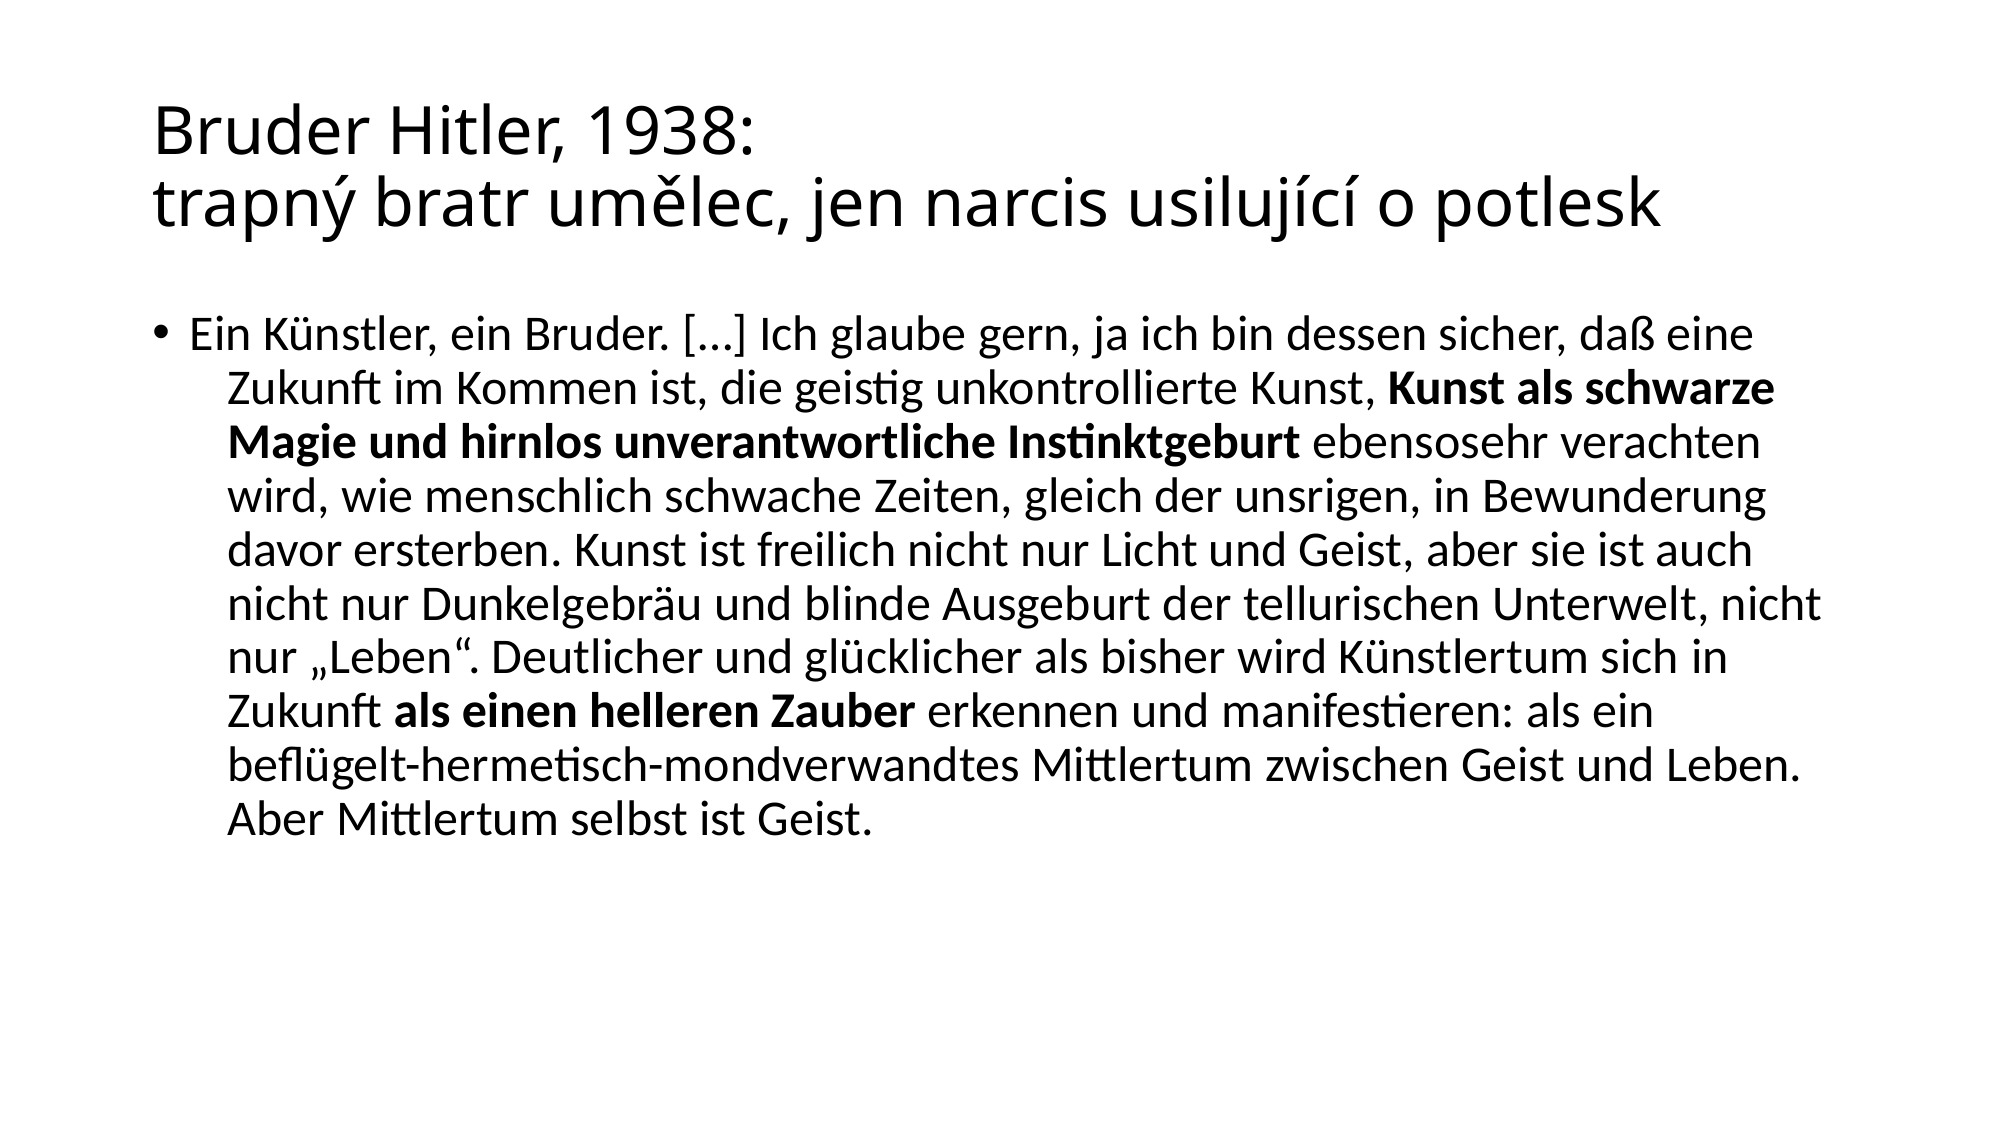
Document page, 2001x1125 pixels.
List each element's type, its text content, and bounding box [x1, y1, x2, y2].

list Ein Künstler, ein Bruder. […] Ich glaube gern, ja ich bin dessen sicher, daß eine Zukunft im Kommen ist, die geistig unkontrollierte Kunst, Kunst als schwarze Magie und hirnlos unverantwortliche Instinktgeburt ebensosehr verachten wird, wie menschlich schwache Zeiten, gleich der unsrigen, in Bewunderung davor ersterben. Kunst ist freilich nicht nur Licht und Geist, aber sie ist auch nicht nur Dunkelgebräu und blinde Ausgeburt der tellurischen Unterwelt, nicht nur „Leben“. Deutlicher und glücklicher als bisher wird Künstlertum sich in Zukunft als einen helleren Zauber erkennen und manifestieren: als ein beflügelt-hermetisch-mondverwandtes Mittlertum zwischen Geist und Leben. Aber Mittlertum selbst ist Geist. [137, 299, 1863, 1014]
title Bruder Hitler, 1938: trapný bratr umělec, jen narcis usilující o potlesk [137, 59, 1863, 278]
